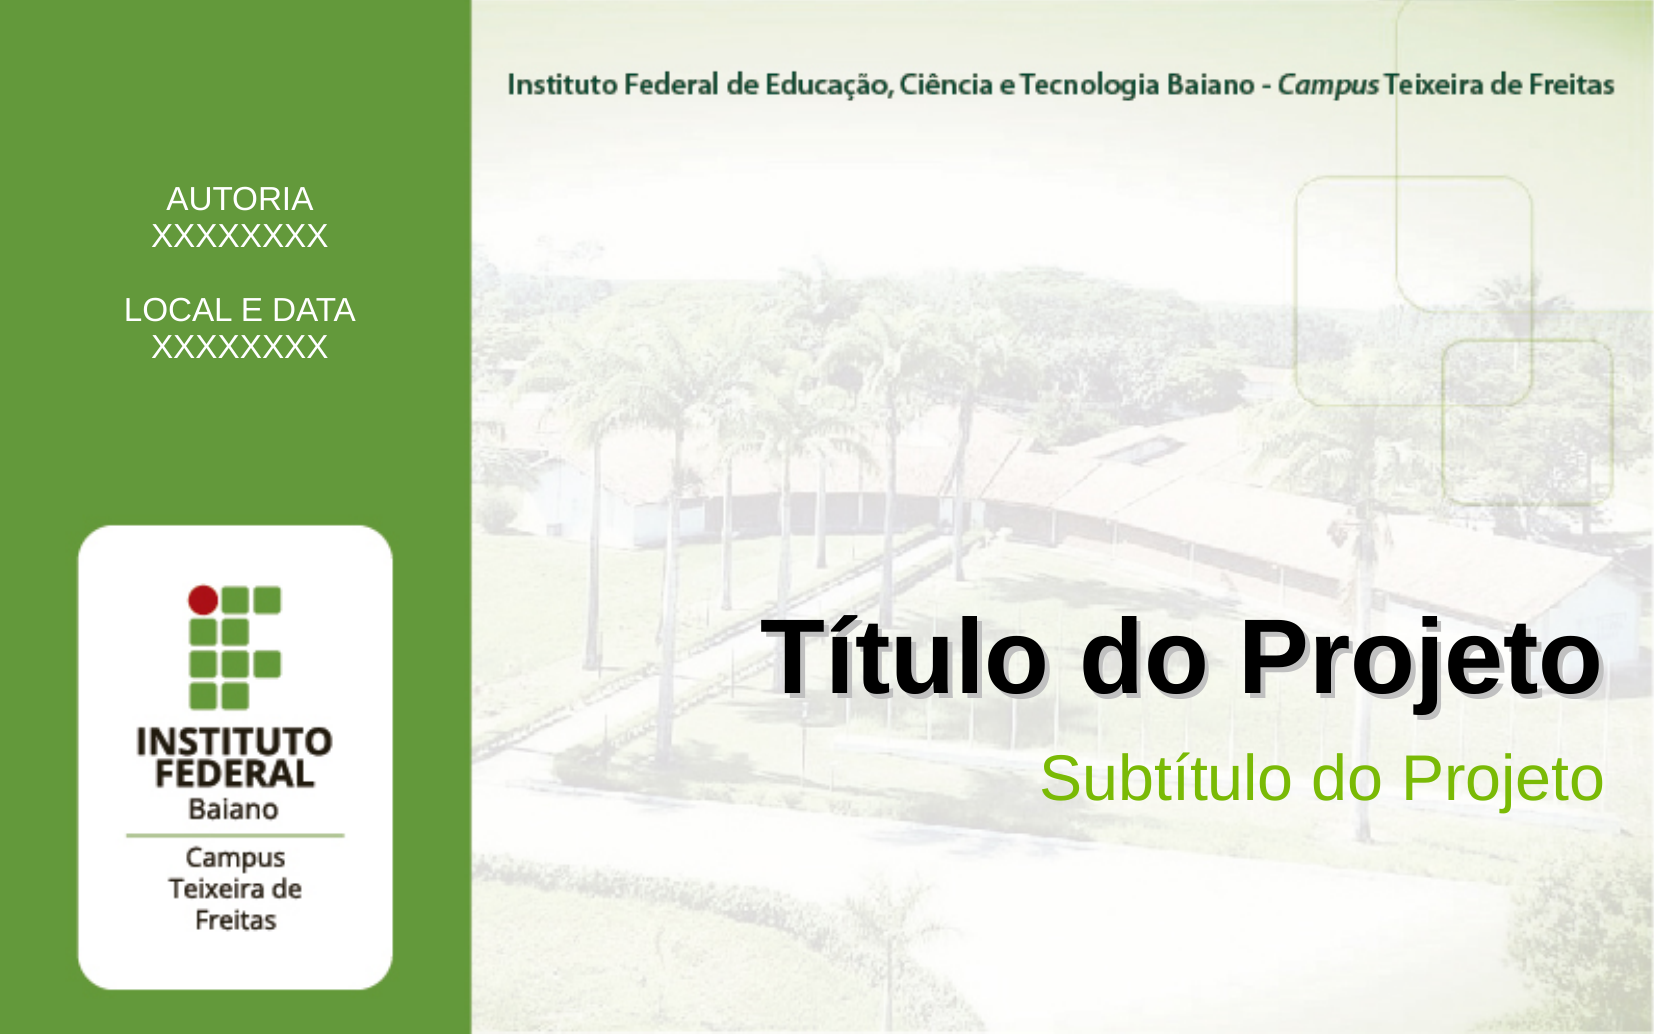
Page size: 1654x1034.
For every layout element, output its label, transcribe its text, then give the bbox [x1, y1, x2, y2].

picture [0, 0, 1654, 1034]
text_box Título do Projeto [705, 590, 1621, 736]
title AUTORIA XXXXXXXX LOCAL E DATA XXXXXXXX [60, 180, 421, 366]
text_box Subtítulo do Projeto [975, 735, 1621, 826]
